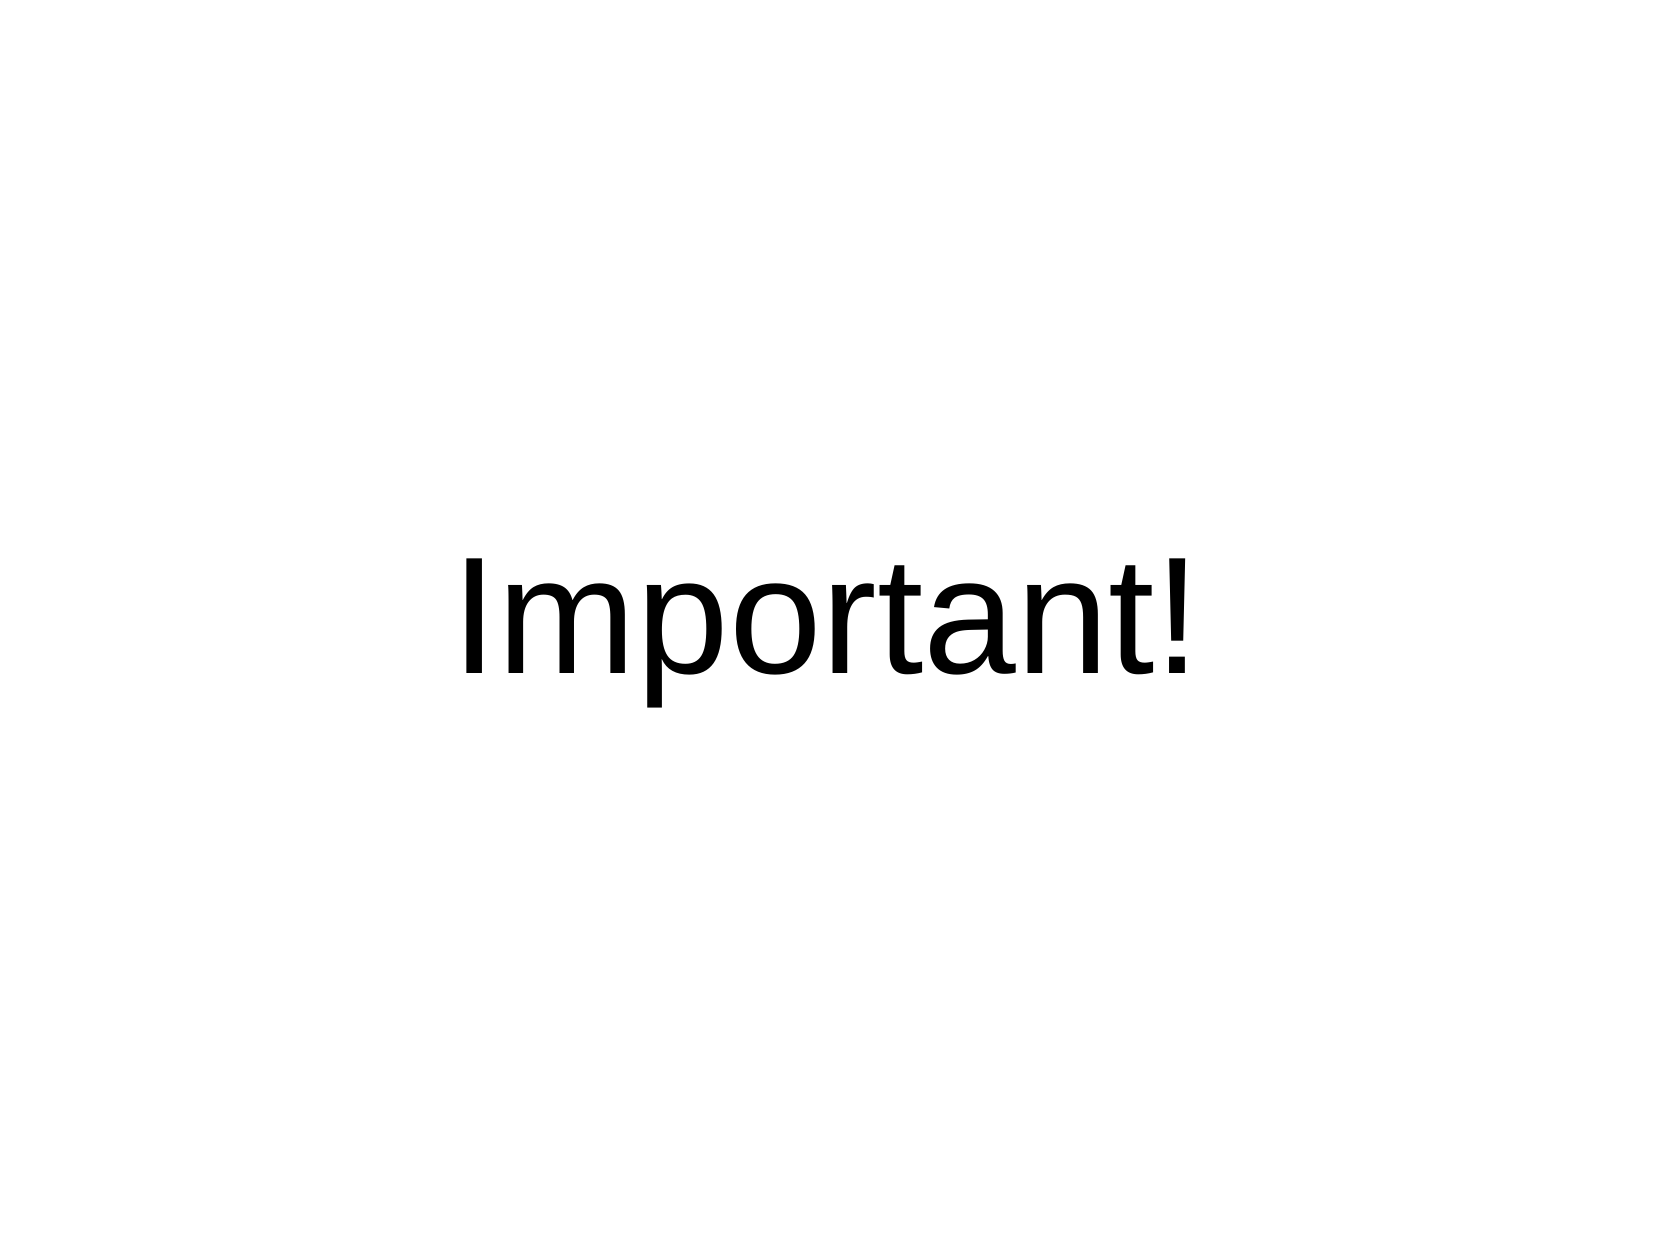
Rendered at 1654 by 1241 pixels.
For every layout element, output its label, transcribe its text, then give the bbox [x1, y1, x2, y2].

title Important! [82, 49, 1571, 1182]
